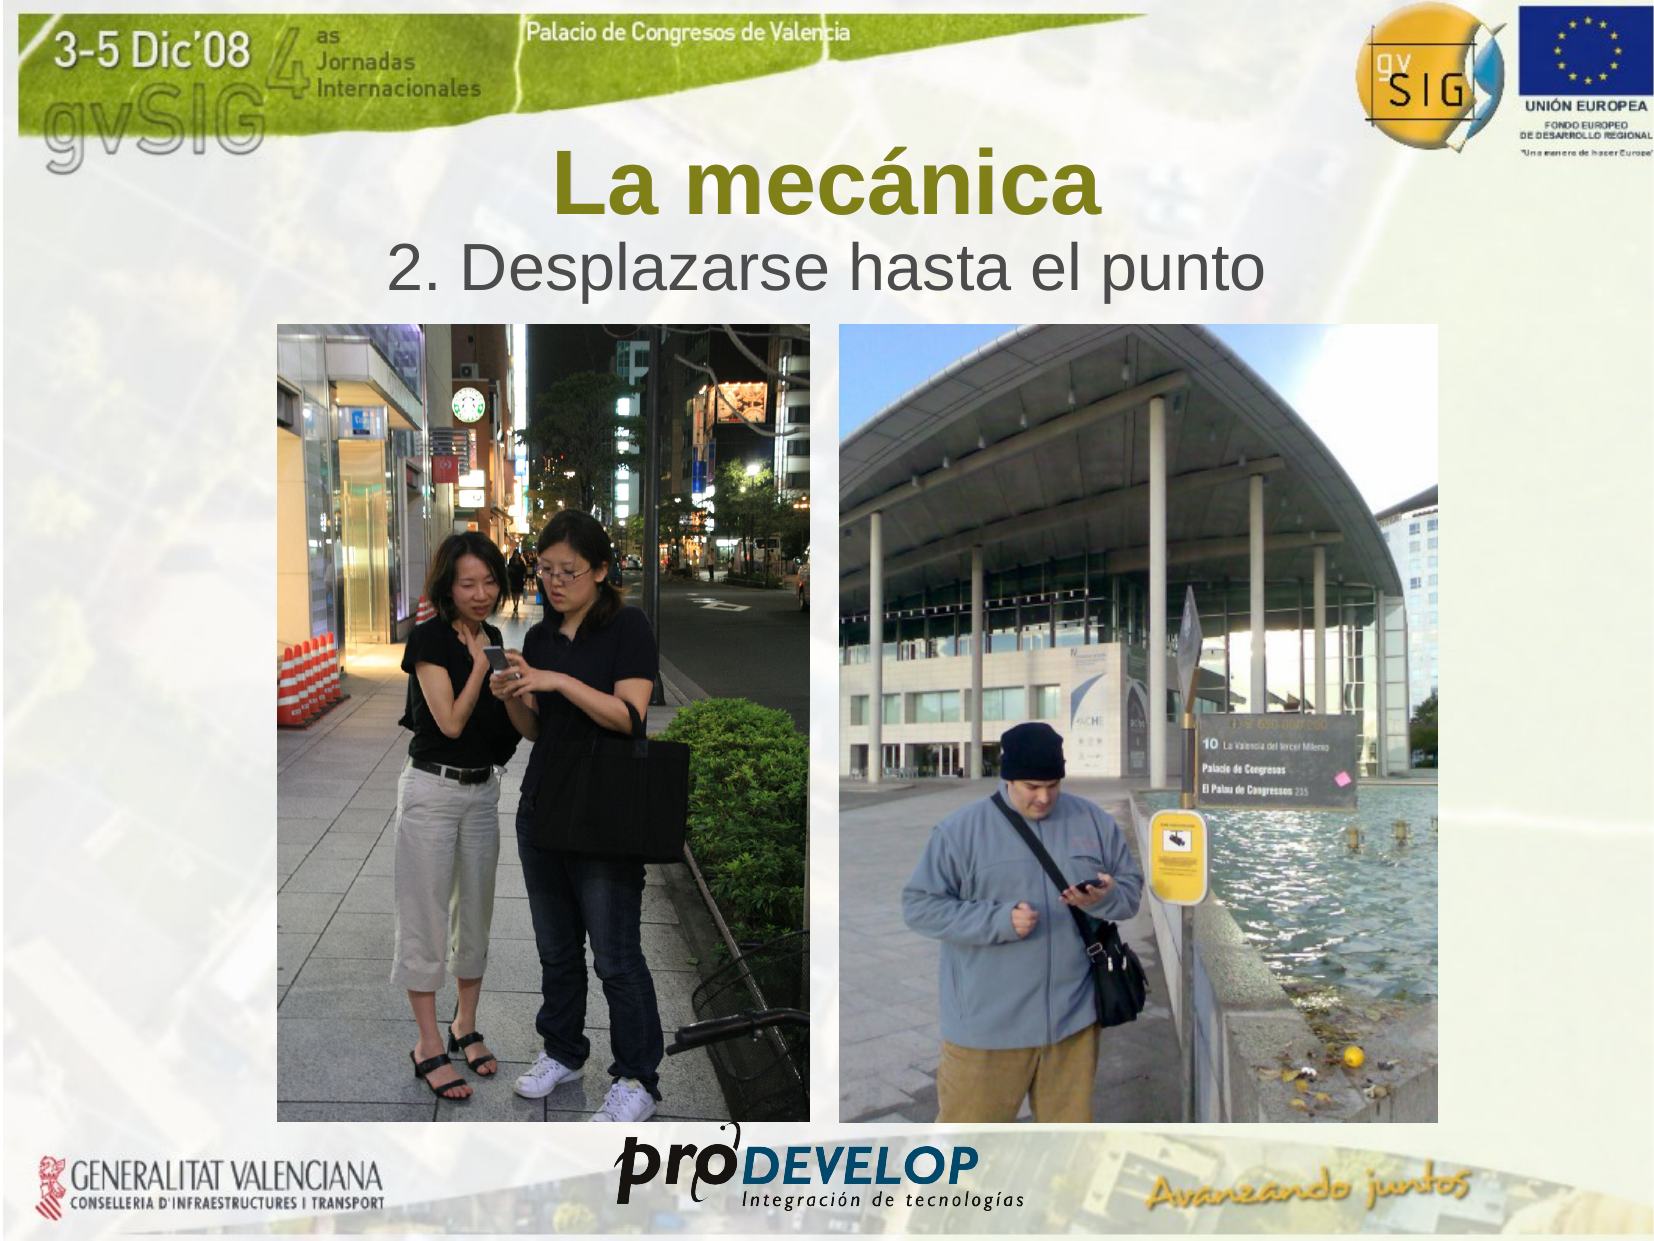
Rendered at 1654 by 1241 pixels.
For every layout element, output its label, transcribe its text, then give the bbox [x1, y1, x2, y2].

subtitle 2. Desplazarse hasta el punto [82, 208, 1571, 325]
title La mecánica [82, 78, 1571, 208]
picture [3, 0, 1654, 1241]
